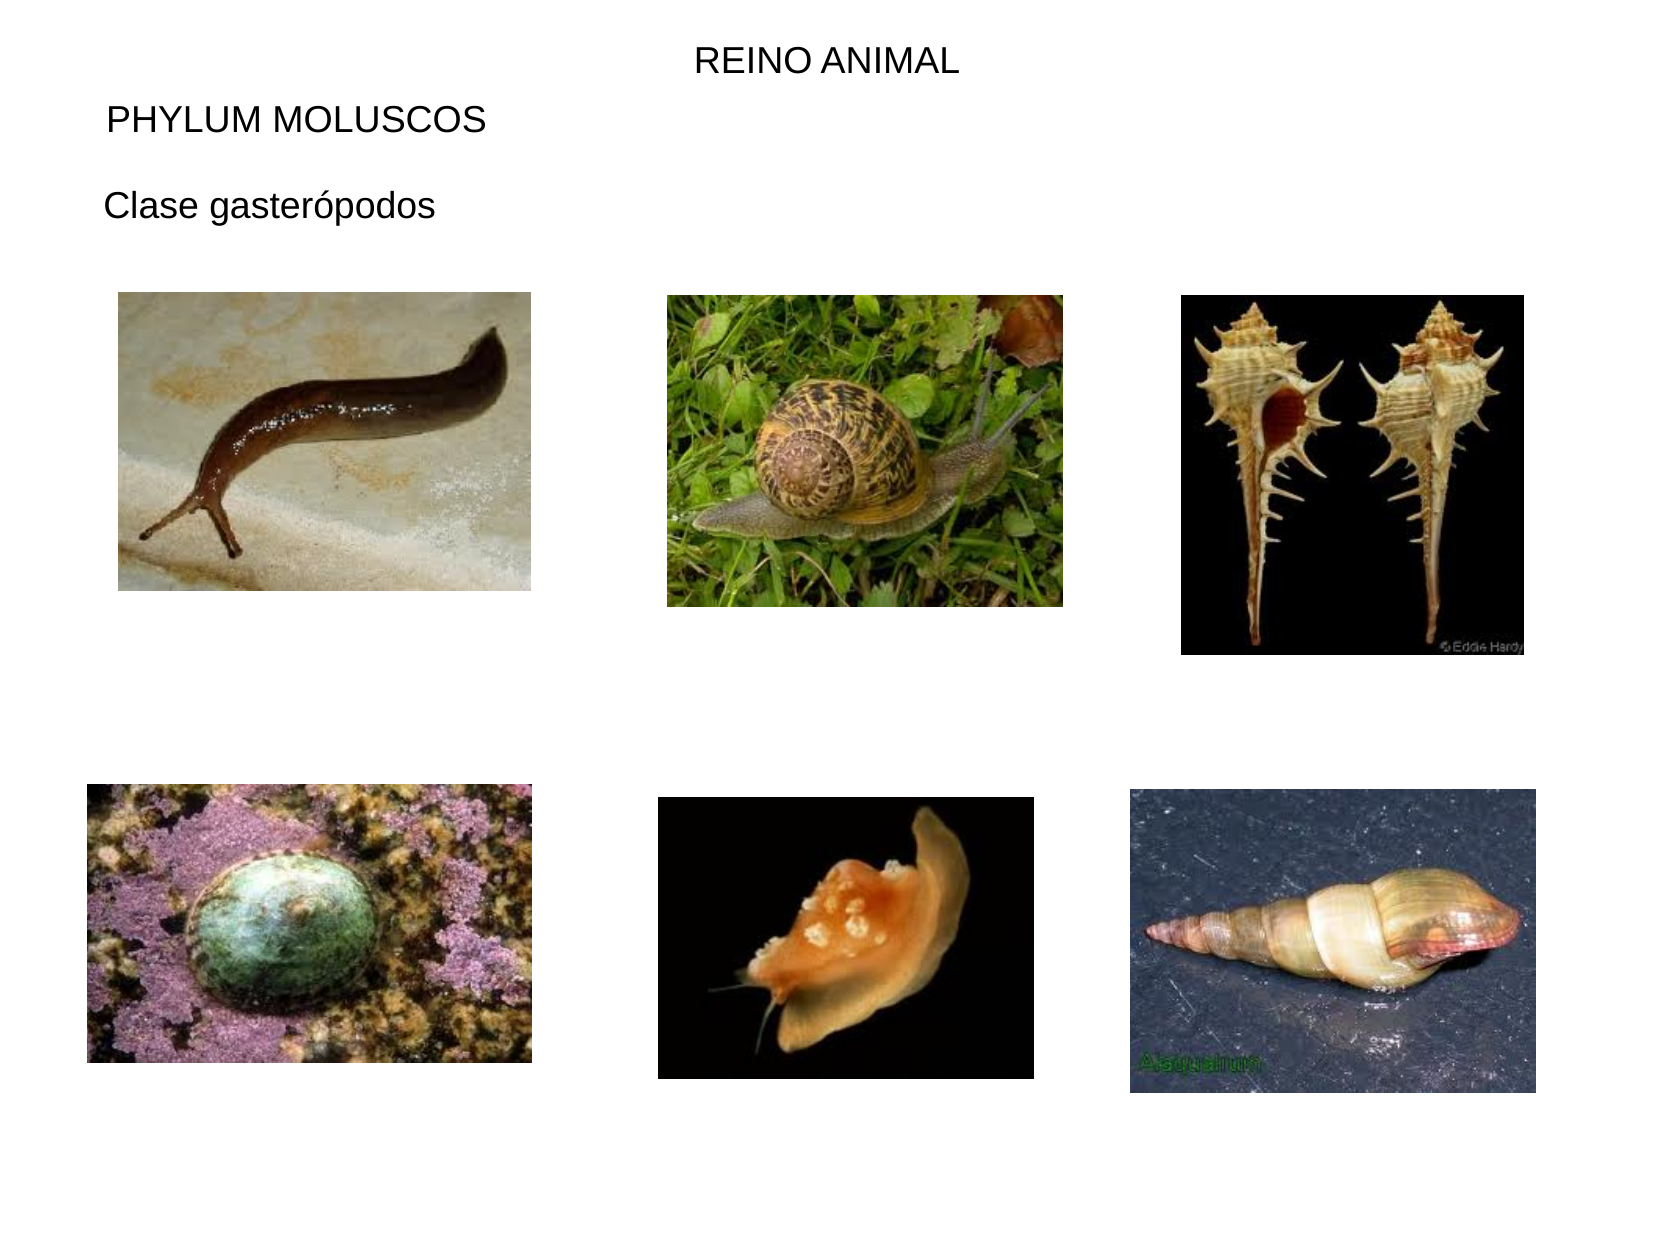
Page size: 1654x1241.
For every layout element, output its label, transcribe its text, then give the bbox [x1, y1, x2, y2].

picture [1181, 295, 1524, 655]
picture [667, 295, 1063, 607]
picture [118, 292, 531, 591]
text_box REINO ANIMAL [679, 31, 976, 89]
picture [1130, 789, 1536, 1093]
text_box Clase gasterópodos [88, 177, 451, 235]
picture [658, 797, 1034, 1079]
text_box PHYLUM MOLUSCOS [91, 90, 502, 148]
picture [87, 784, 532, 1063]
